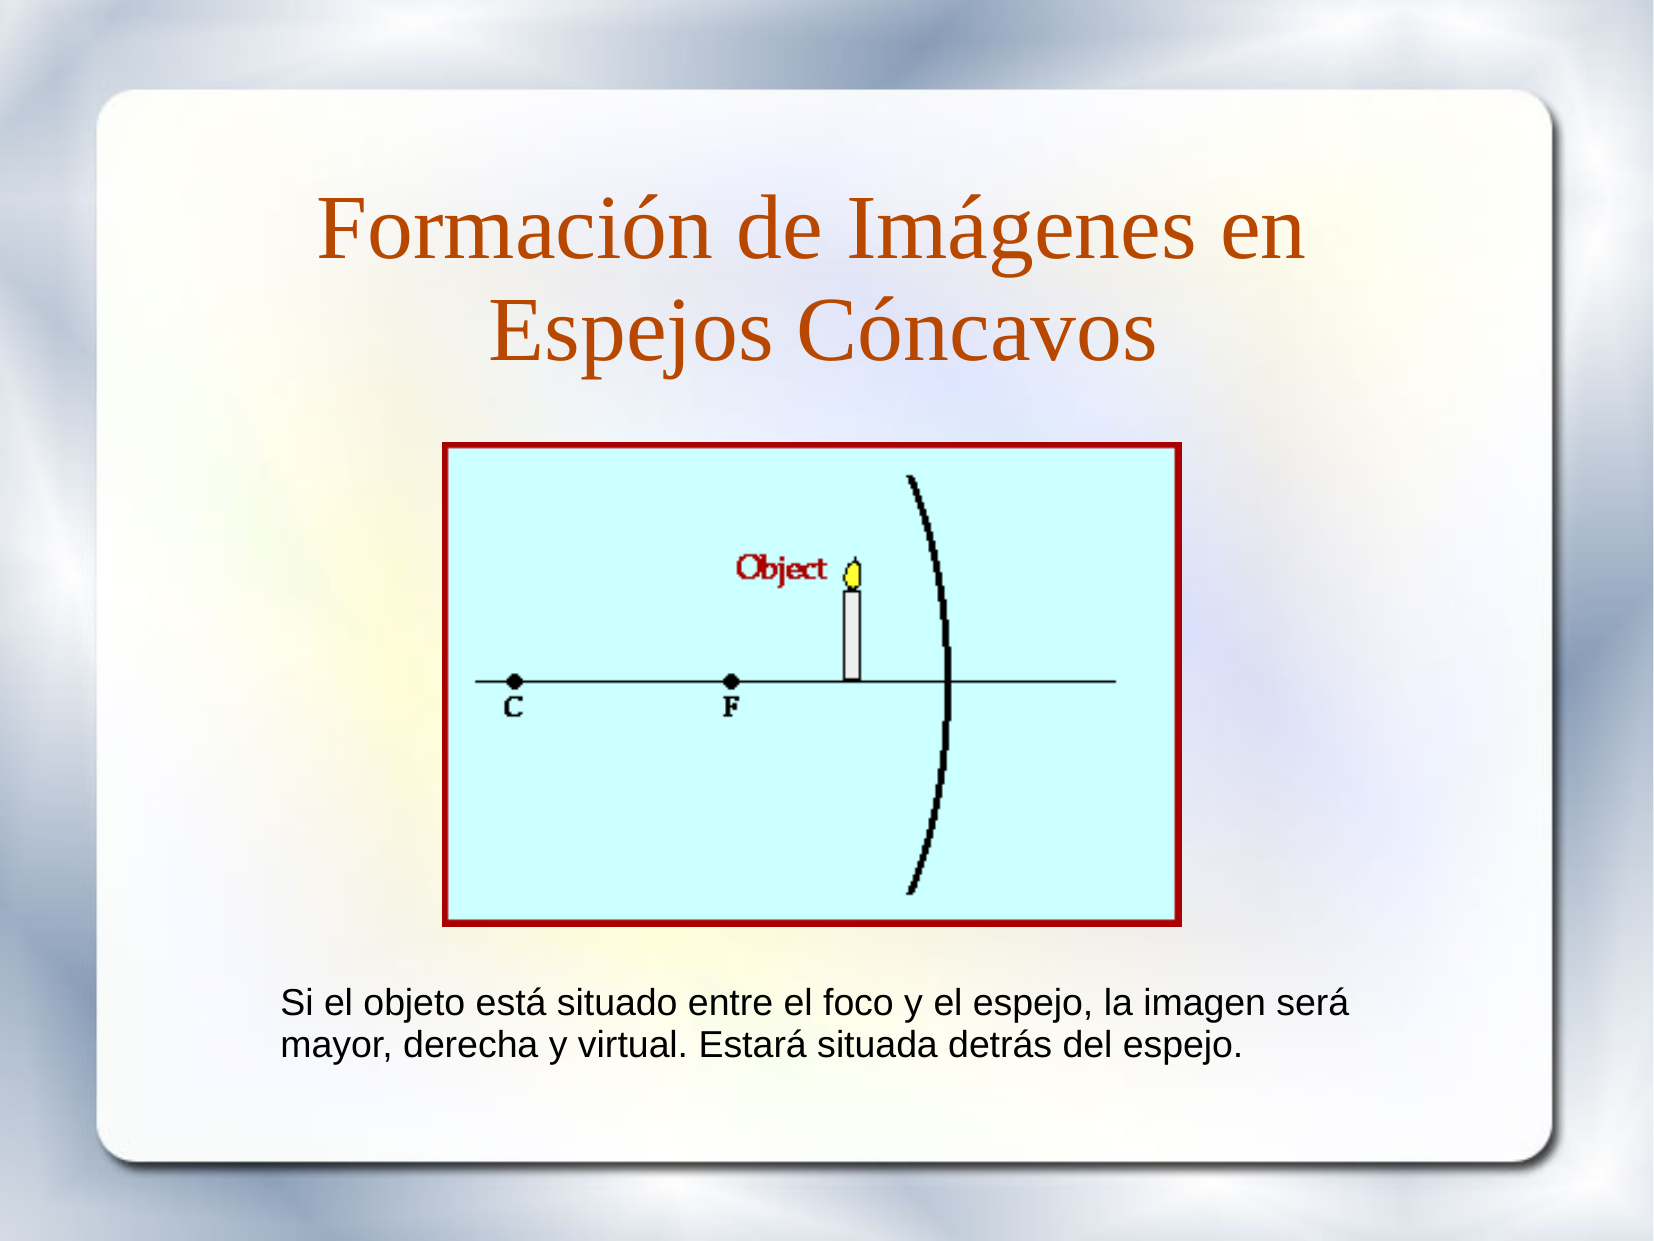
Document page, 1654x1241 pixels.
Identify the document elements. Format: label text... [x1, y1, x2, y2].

title Formación de Imágenes en Espejos Cóncavos [118, 177, 1531, 381]
text_box Si el objeto está situado entre el foco y el espejo, la imagen será mayor, derecha y virtual. Estará situada detrás del espejo. [265, 974, 1418, 1074]
picture [0, 0, 1654, 1241]
